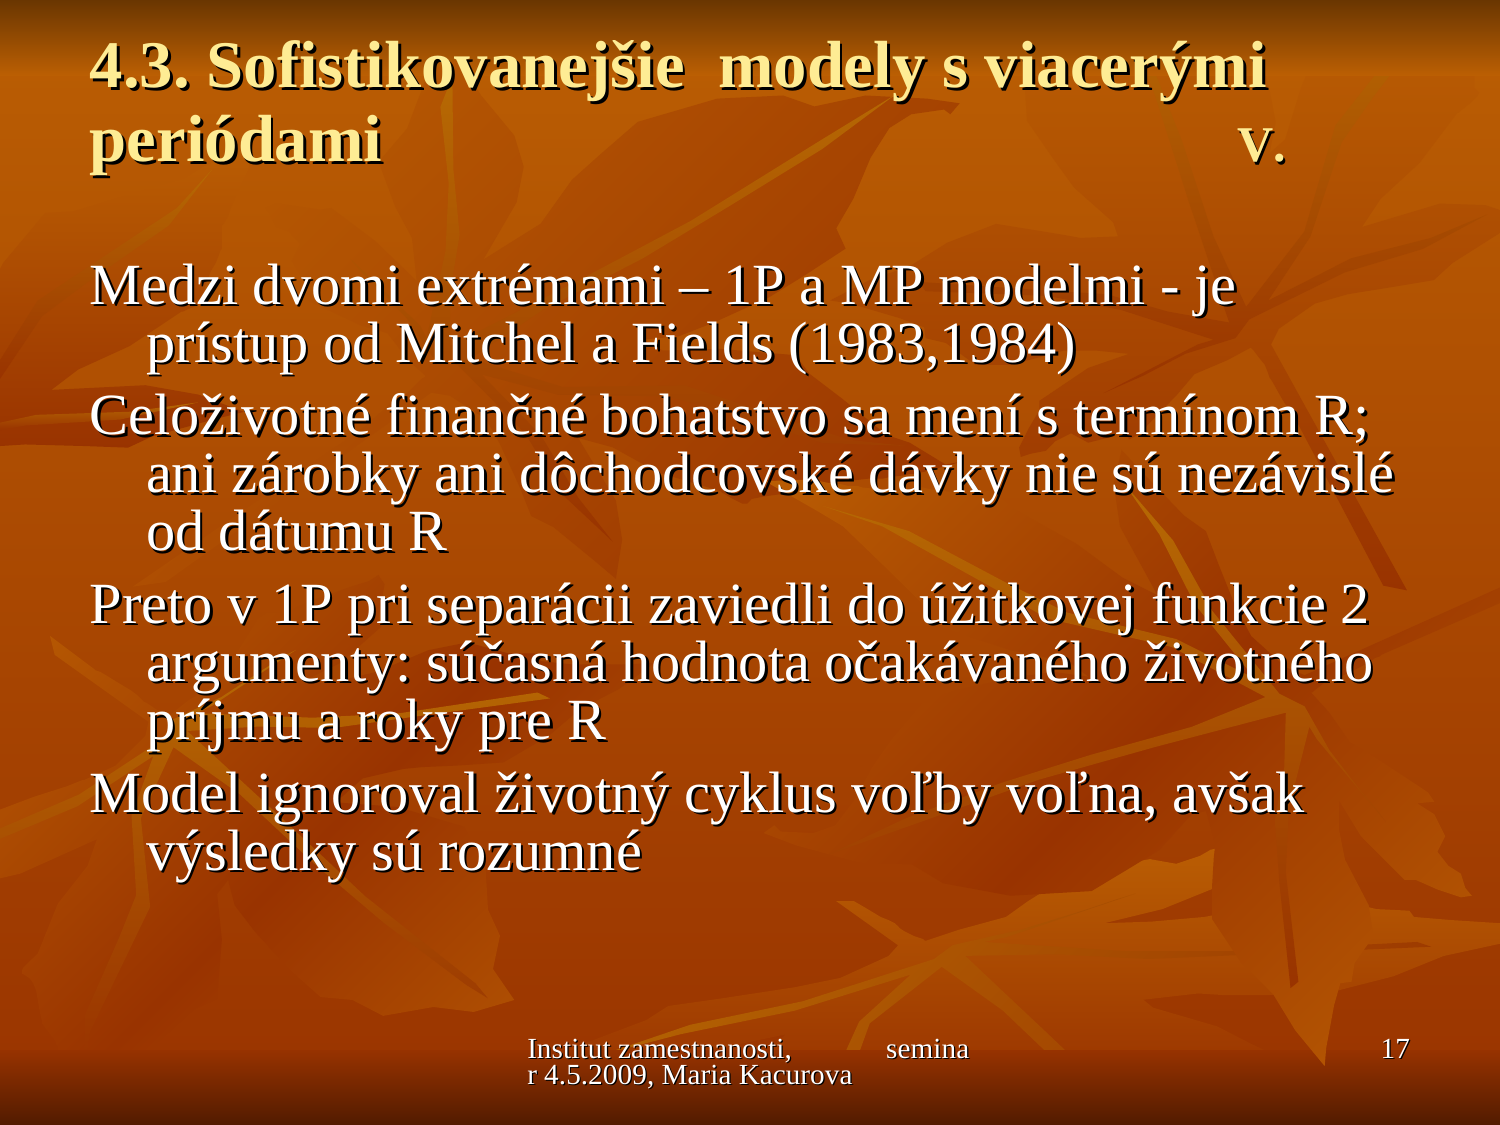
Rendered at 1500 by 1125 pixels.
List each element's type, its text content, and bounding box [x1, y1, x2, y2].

title 4.3. Sofistikovanejšie modely s viacerými periódami V. [75, 11, 1426, 249]
list Medzi dvomi extrémami – 1P a MP modelmi - je prístup od Mitchel a Fields (1983,1984) Celoživotné finančné bohatstvo sa mení s termínom R; ani zárobky ani dôchodcovské dávky nie sú nezávislé od dátumu R Preto v 1P pri separácii zaviedli do úžitkovej funkcie 2 argumenty: súčasná hodnota očakávaného životného príjmu a roky pre R Model ignoroval životný cyklus voľby voľna, avšak výsledky sú rozumné [75, 249, 1426, 1016]
